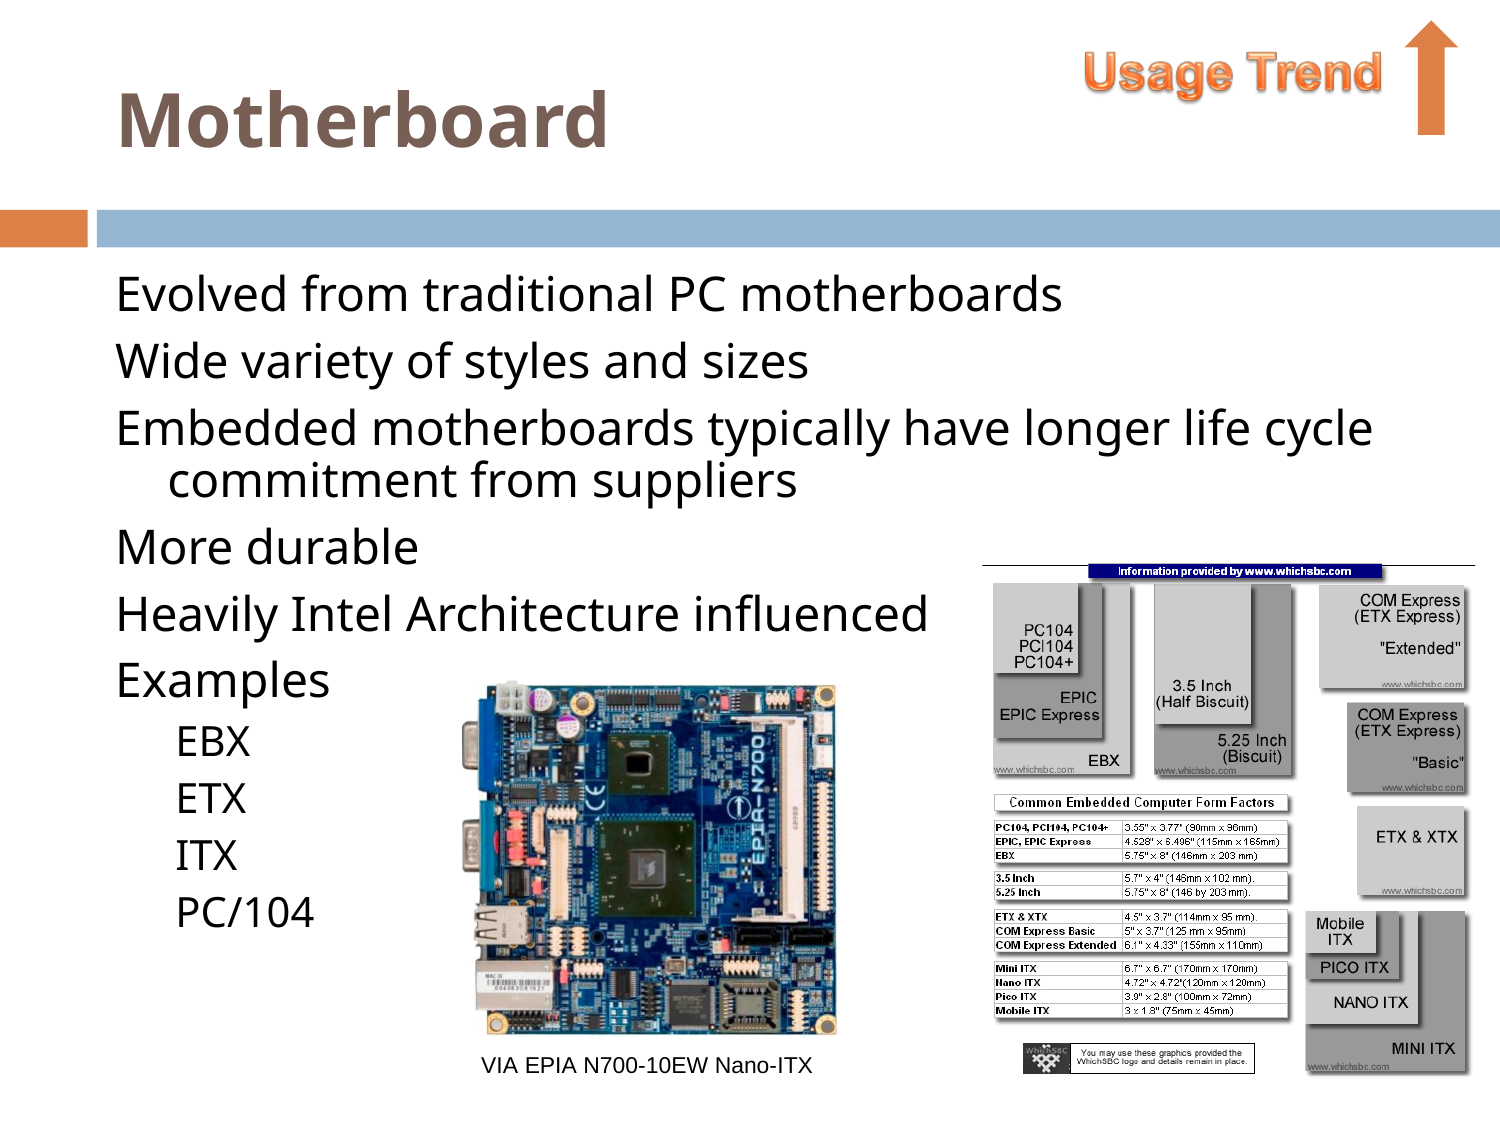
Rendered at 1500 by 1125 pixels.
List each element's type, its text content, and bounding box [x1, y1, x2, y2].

picture [982, 562, 1476, 1078]
title Motherboard [100, 37, 1438, 201]
picture [447, 668, 847, 1044]
list Evolved from traditional PC motherboards Wide variety of styles and sizes Embedded motherboards typically have longer life cycle commitment from suppliers More durable Heavily Intel Architecture influenced Examples EBX ETX ITX PC/104 [100, 262, 1438, 1001]
picture [1046, 22, 1420, 111]
text_box [1418, 21, 1457, 135]
text_box VIA EPIA N700-10EW Nano-ITX [459, 1043, 835, 1087]
